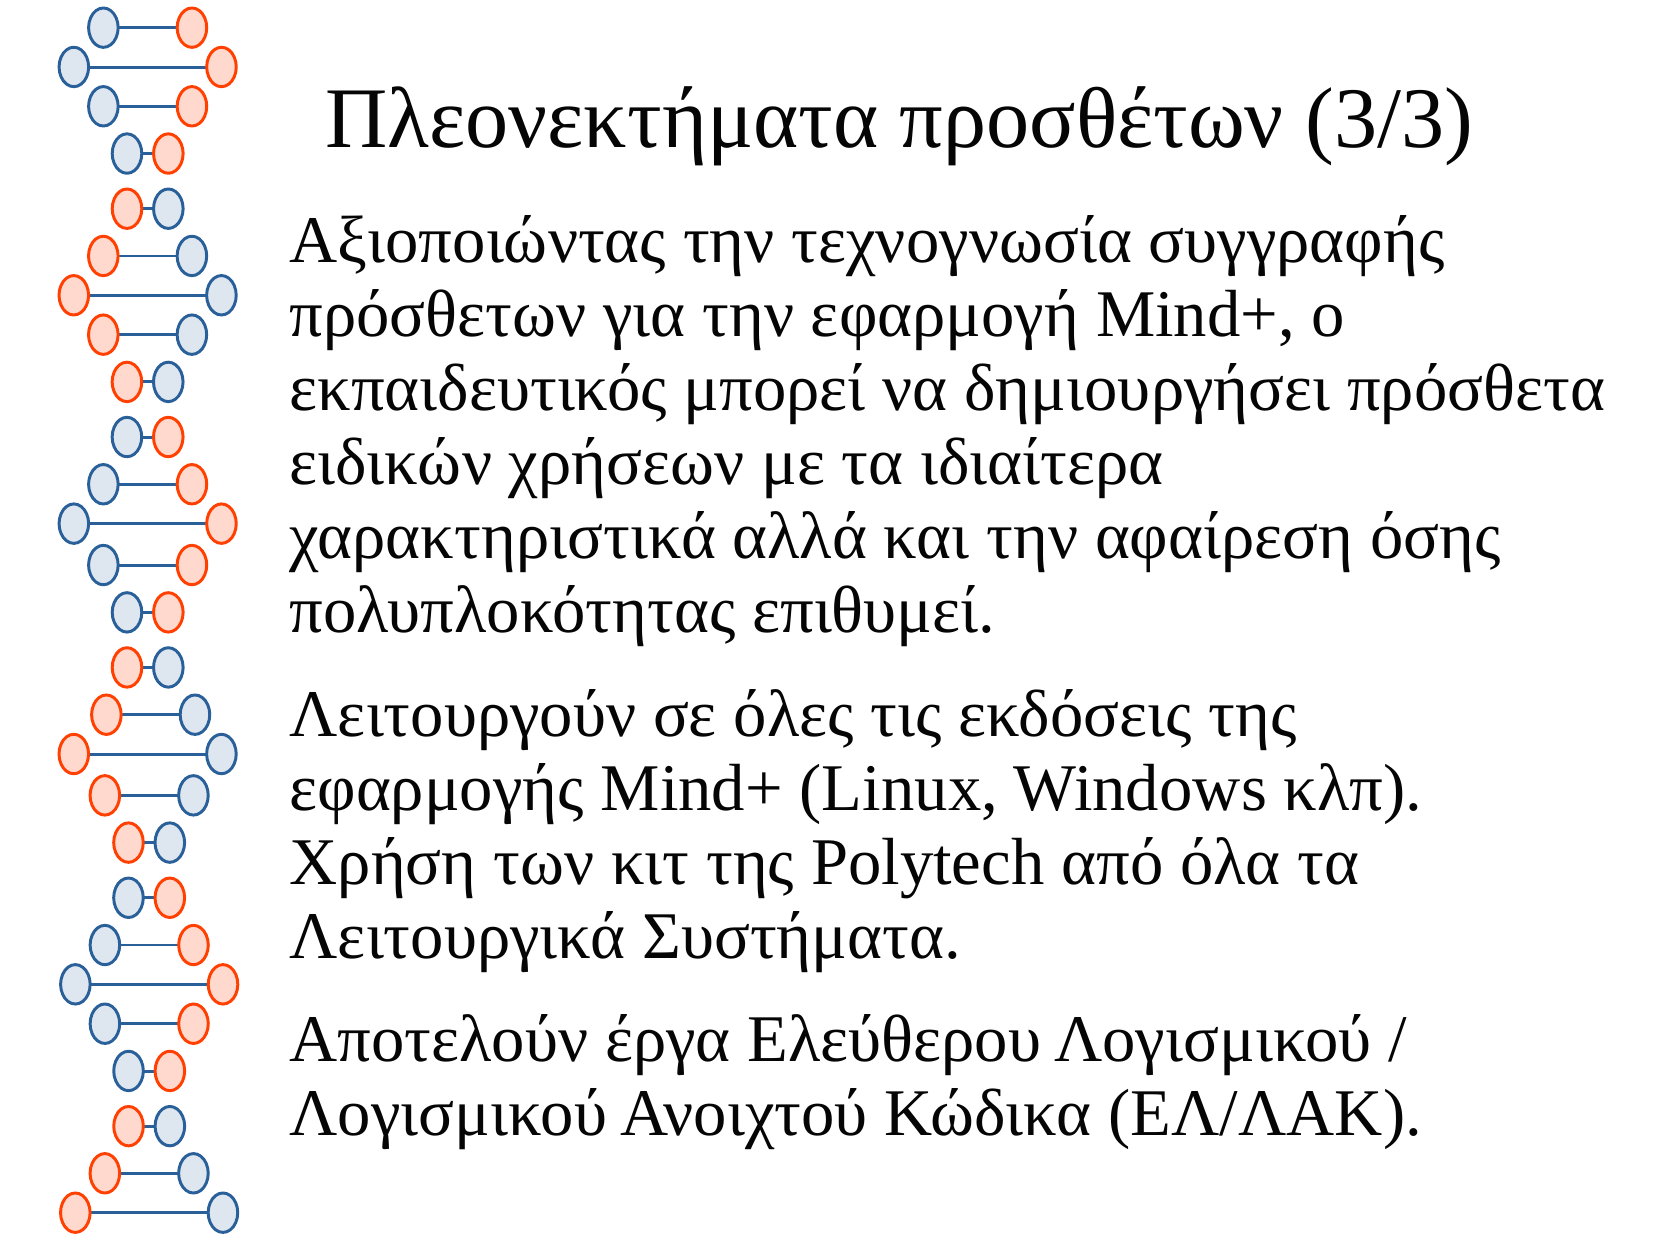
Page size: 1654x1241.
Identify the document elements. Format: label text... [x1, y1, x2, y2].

list Αξιοποιώντας την τεχνογνωσία συγγραφής πρόσθετων για την εφαρμογή Mind+, ο εκπαιδευτικός μπορεί να δημιουργήσει πρόσθετα ειδικών χρήσεων με τα ιδιαίτερα χαρακτηριστικά αλλά και την αφαίρεση όσης πολυπλοκότητας επιθυμεί. Λειτουργούν σε όλες τις εκδόσεις της εφαρμογής Mind+ (Linux, Windows κλπ). Χρήση των κιτ της Polytech από όλα τα Λειτουργικά Συστήματα. Αποτελούν έργα Ελεύθερου Λογισμικού / Λογισμικού Ανοιχτού Κώδικα (ΕΛ/ΛΑΚ). [218, 202, 1608, 1160]
title Πλεονεκτήματα προσθέτων (3/3) [155, 14, 1644, 222]
